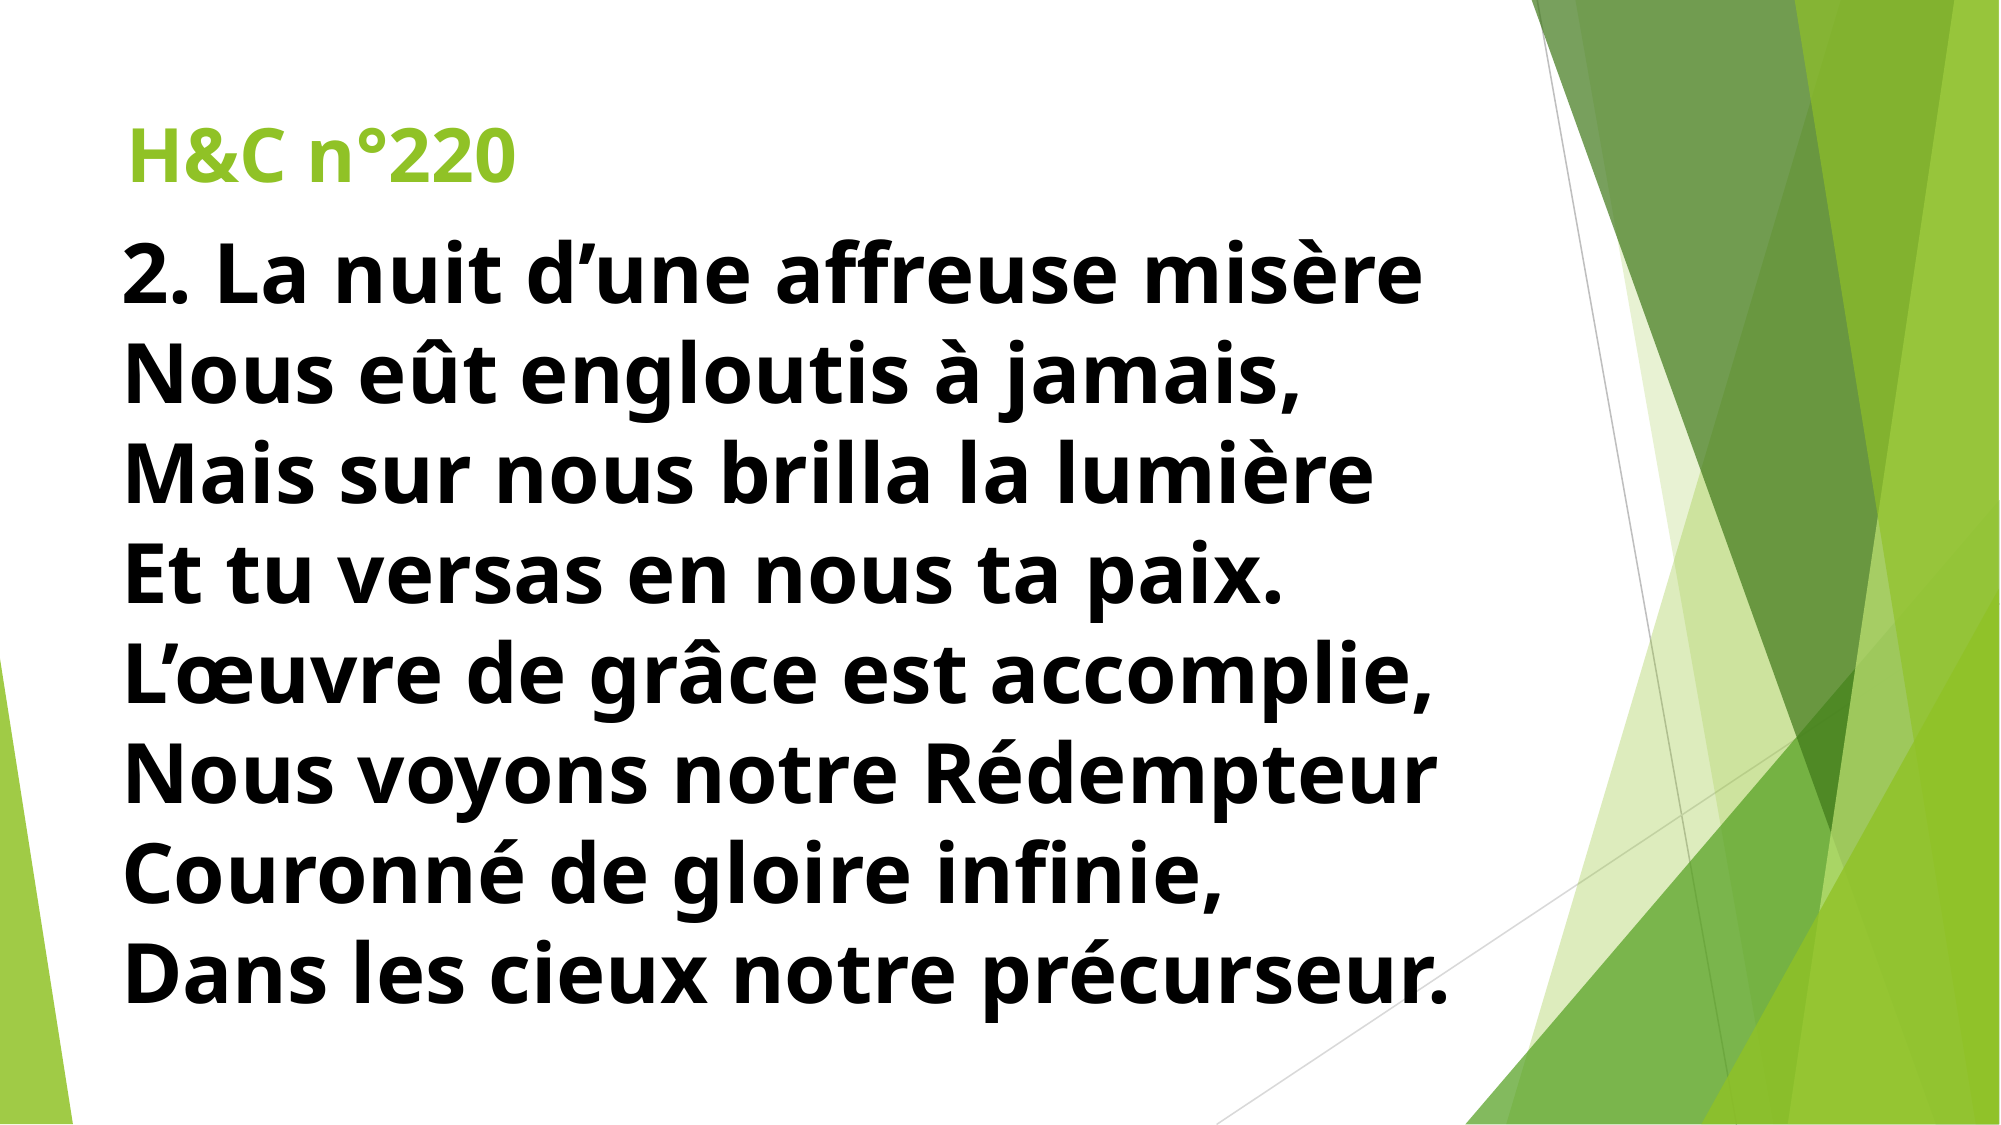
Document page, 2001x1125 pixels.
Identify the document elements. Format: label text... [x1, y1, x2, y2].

text_box H&C n°220 [111, 99, 1522, 213]
text_box 2. La nuit d’une affreuse misère Nous eût engloutis à jamais, Mais sur nous brilla la lumière Et tu versas en nous ta paix. L’œuvre de grâce est accomplie, Nous voyons notre Rédempteur Couronné de gloire infinie, Dans les cieux notre précurseur. [106, 213, 1973, 1037]
